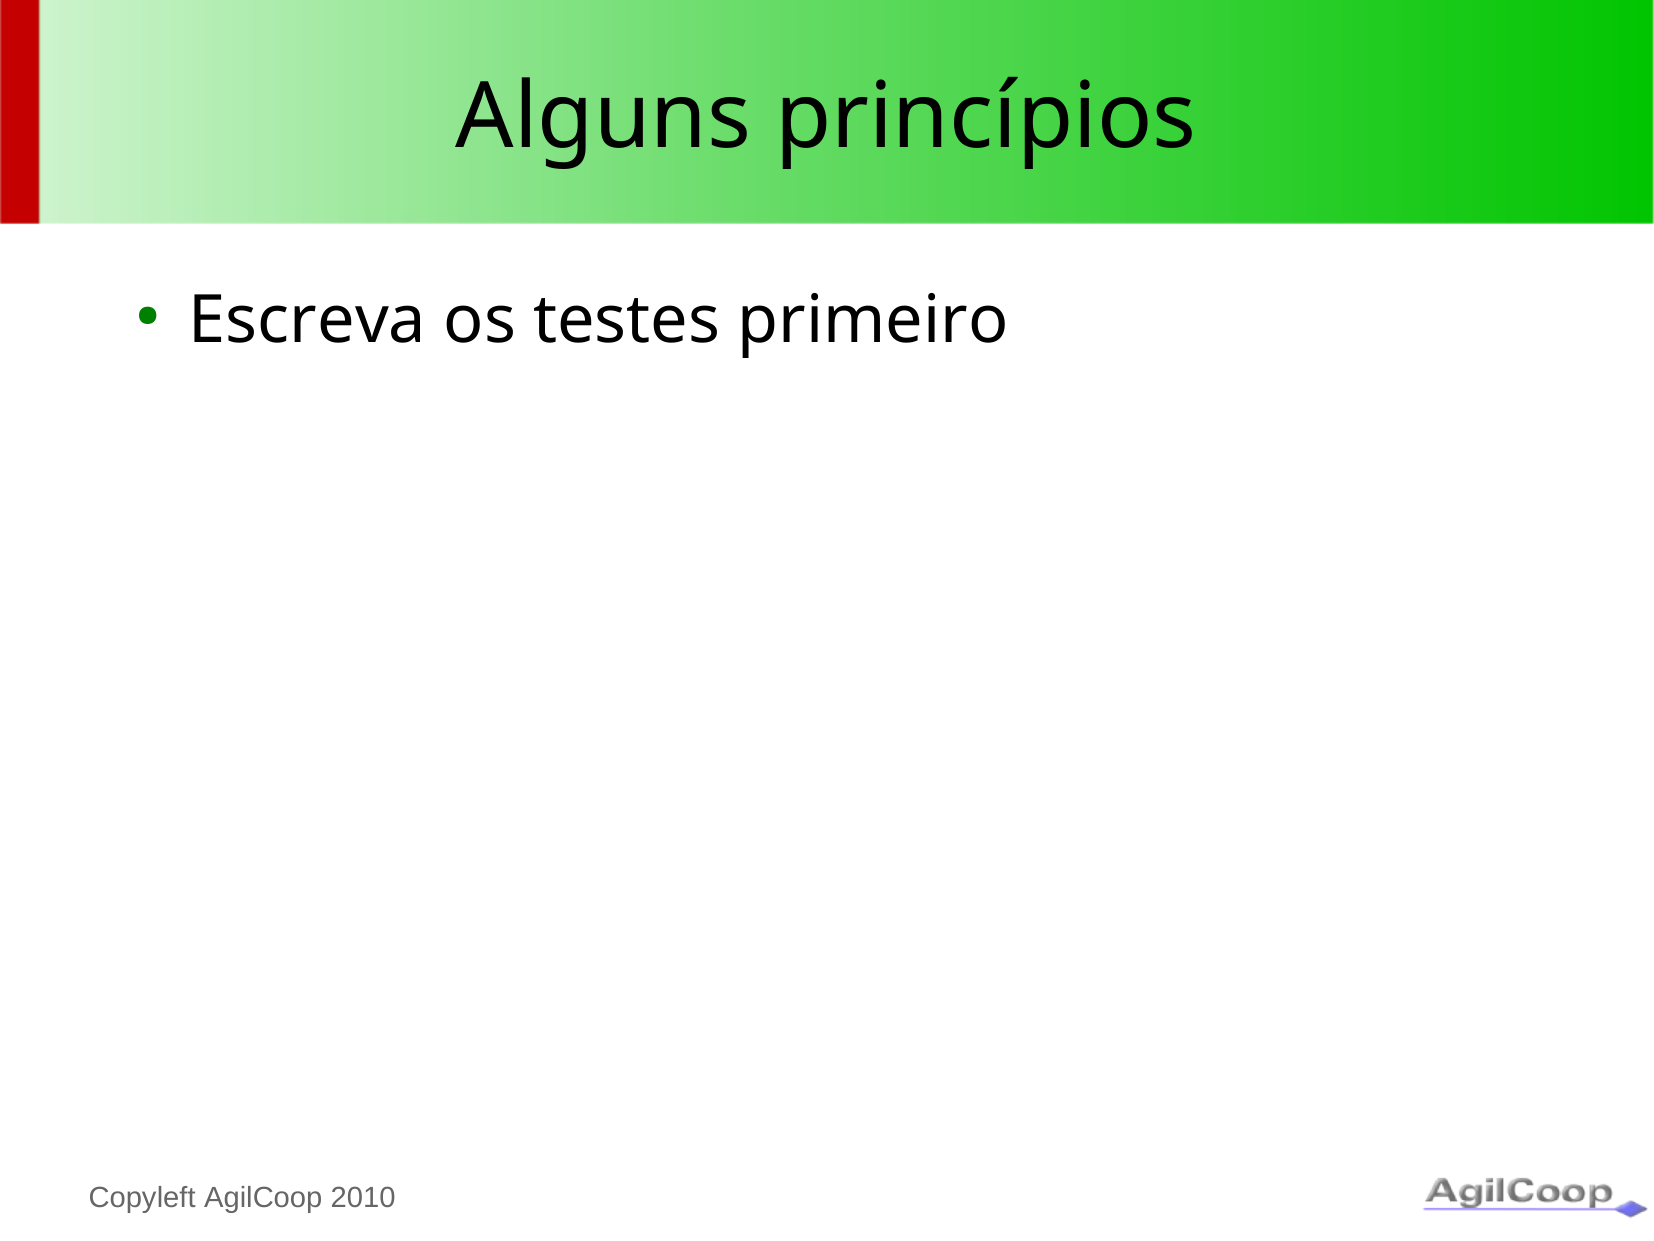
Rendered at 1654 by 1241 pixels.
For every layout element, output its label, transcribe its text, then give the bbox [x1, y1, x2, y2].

title Alguns princípios [82, 8, 1571, 216]
picture [0, 0, 1654, 1241]
list Escreva os testes primeiro [118, 271, 1607, 1152]
